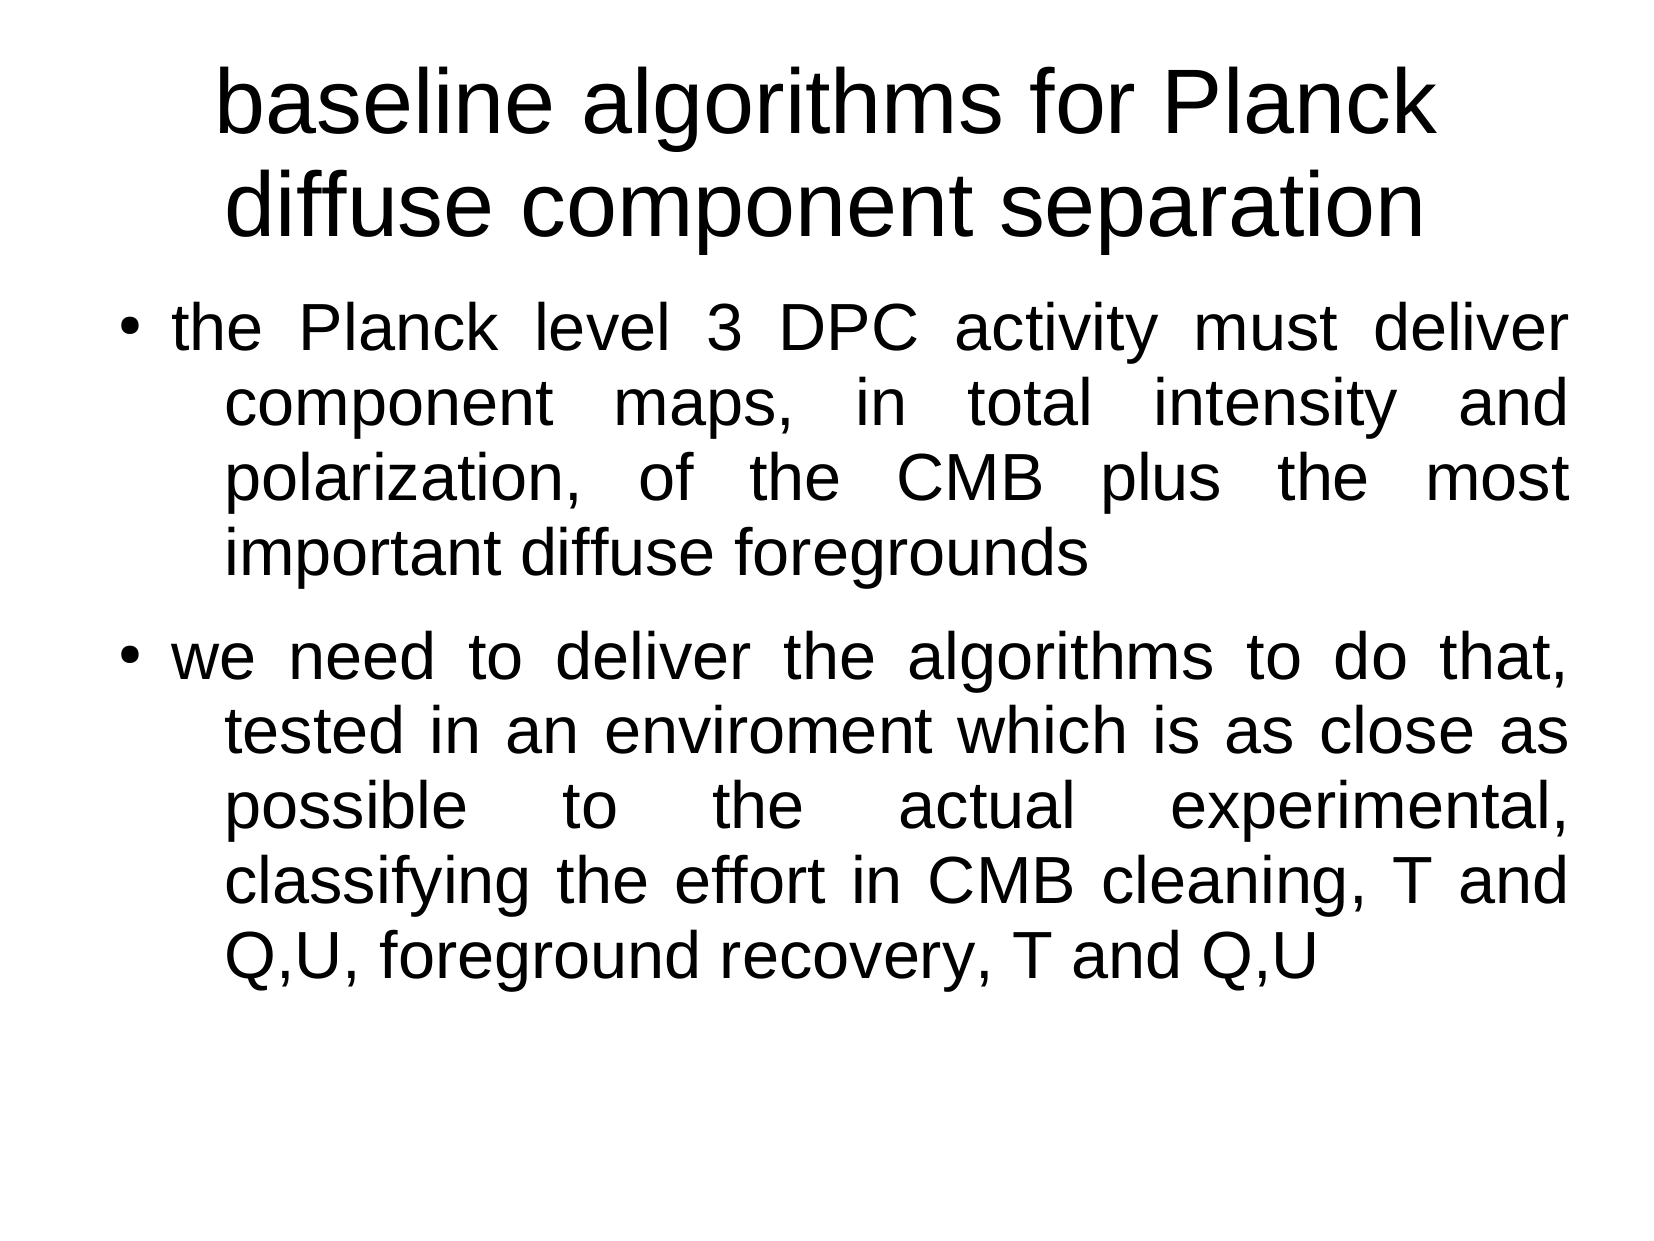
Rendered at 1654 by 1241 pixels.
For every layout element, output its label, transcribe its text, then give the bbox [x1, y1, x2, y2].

title baseline algorithms for Planck diffuse component separation [82, 49, 1571, 257]
list the Planck level 3 DPC activity must deliver component maps, in total intensity and polarization, of the CMB plus the most important diffuse foregrounds we need to deliver the algorithms to do that, tested in an enviroment which is as close as possible to the actual experimental, classifying the effort in CMB cleaning, T and Q,U, foreground recovery, T and Q,U [82, 290, 1571, 1109]
